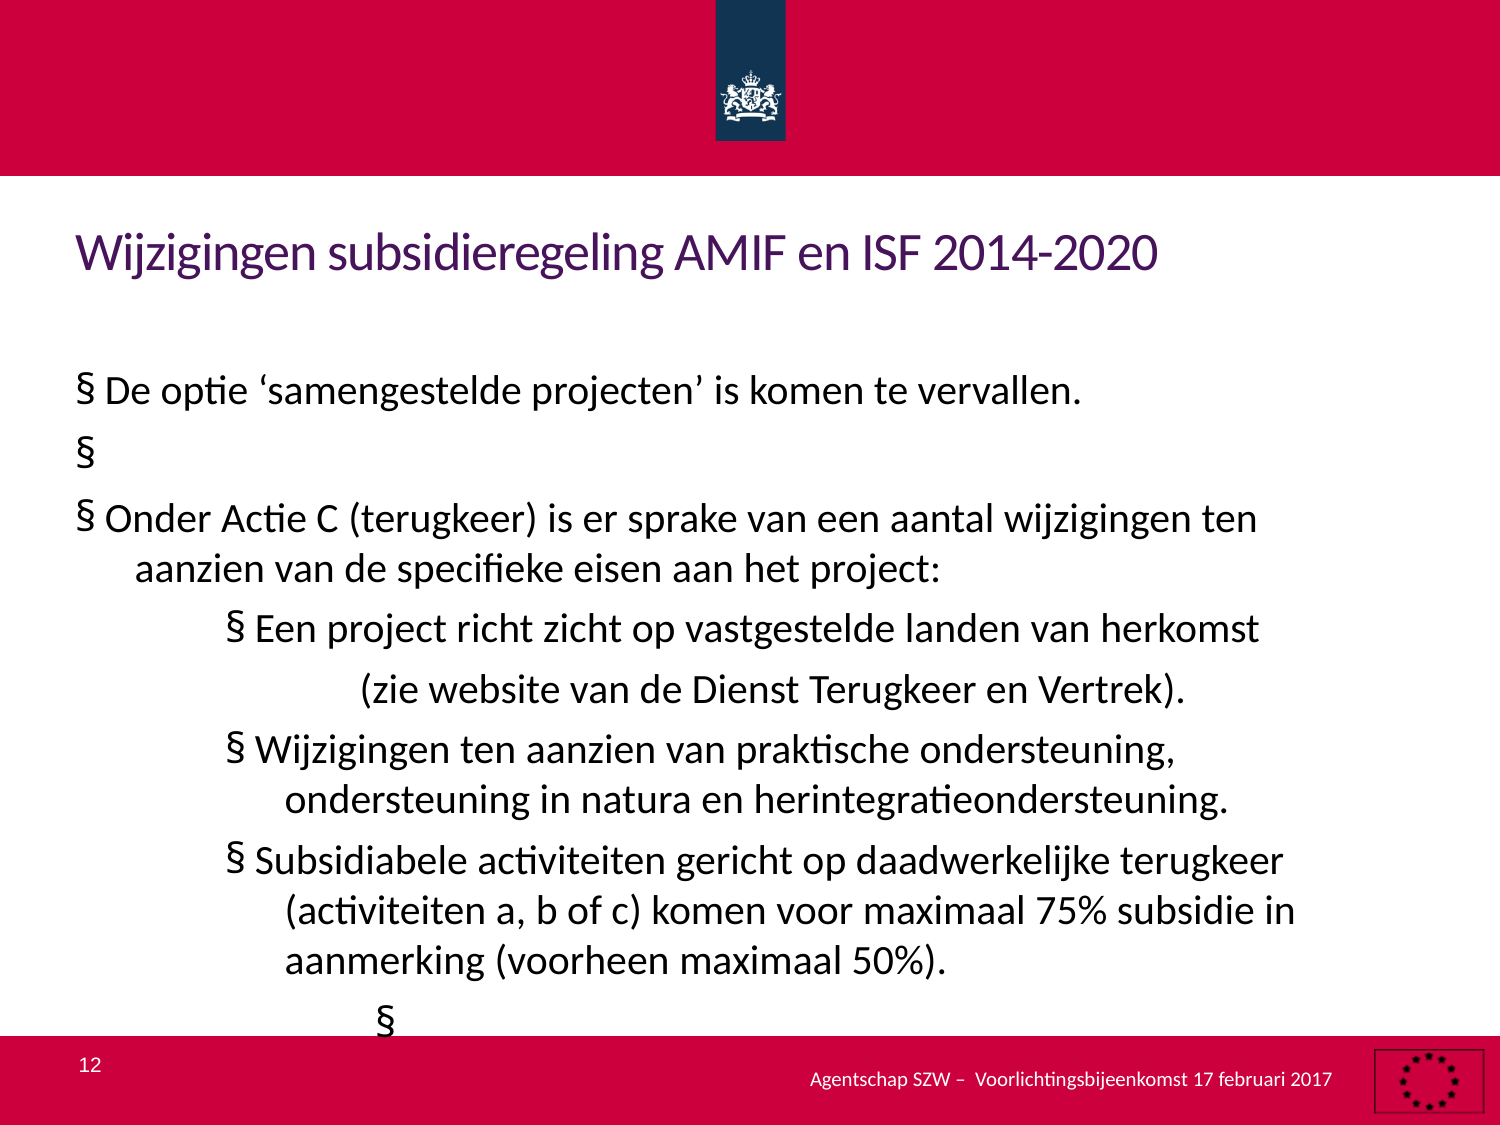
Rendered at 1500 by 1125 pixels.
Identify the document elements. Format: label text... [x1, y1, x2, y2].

picture [1374, 1049, 1486, 1115]
text_box [63, 1043, 181, 1104]
text_box Agentschap SZW – Voorlichtingsbijeenkomst 17 februari 2017 [795, 1058, 1374, 1109]
title Wijzigingen subsidieregeling AMIF en ISF 2014-2020 [60, 202, 1348, 295]
text_box De optie ‘samengestelde projecten’ is komen te vervallen. Onder Actie C (terugkeer) is er sprake van een aantal wijzigingen ten aanzien van de specifieke eisen aan het project: Een project richt zicht op vastgestelde landen van herkomst (zie website van de Dienst Terugkeer en Vertrek). Wijzigingen ten aanzien van praktische ondersteuning, ondersteuning in natura en herintegratieondersteuning. Subsidiabele activiteiten gericht op daadwerkelijke terugkeer (activiteiten a, b of c) komen voor maximaal 75% subsidie in aanmerking (voorheen maximaal 50%). [60, 295, 1383, 1010]
